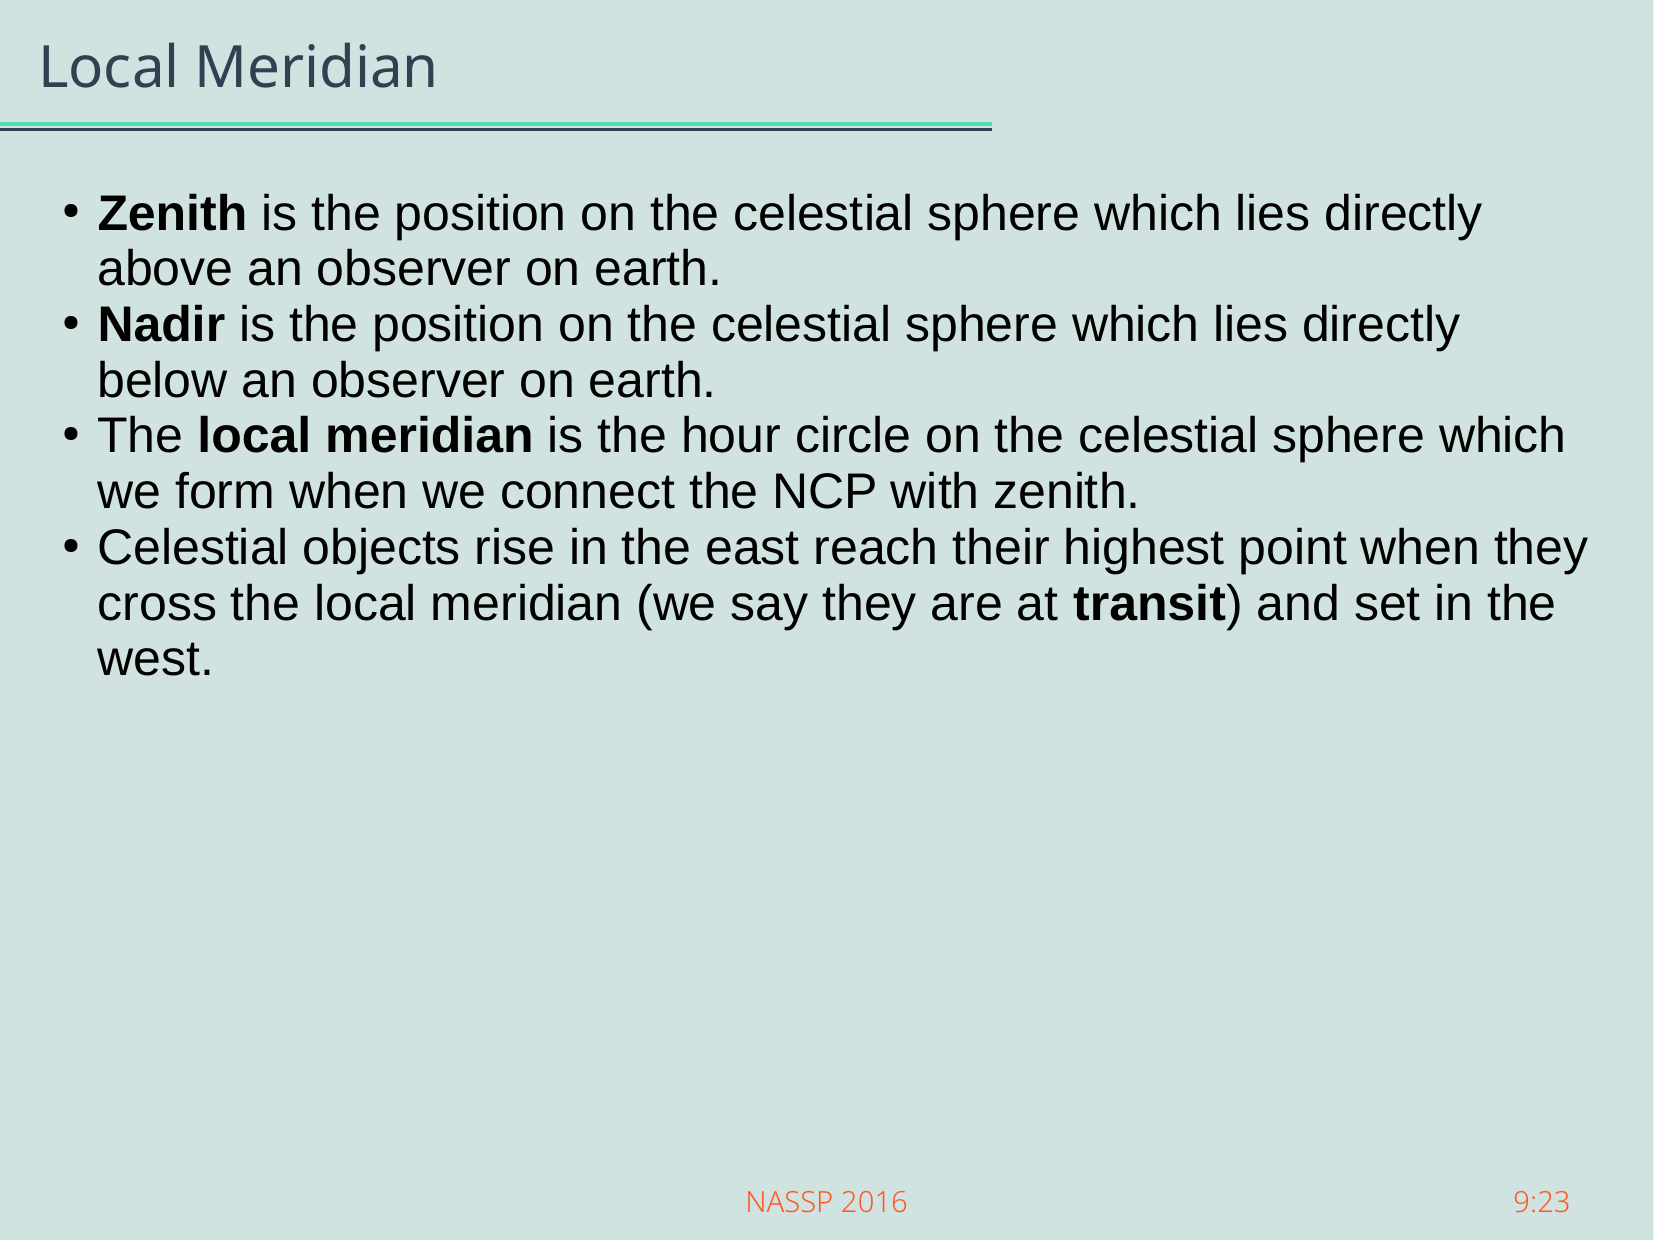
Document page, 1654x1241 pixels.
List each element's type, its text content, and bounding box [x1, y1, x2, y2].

text_box Local Meridian [23, 17, 1063, 101]
text_box Zenith is the position on the celestial sphere which lies directly above an observer on earth. Nadir is the position on the celestial sphere which lies directly below an observer on earth. The local meridian is the hour circle on the celestial sphere which we form when we connect the NCP with zenith. Celestial objects rise in the east reach their highest point when they cross the local meridian (we say they are at transit) and set in the west. [47, 177, 1619, 694]
